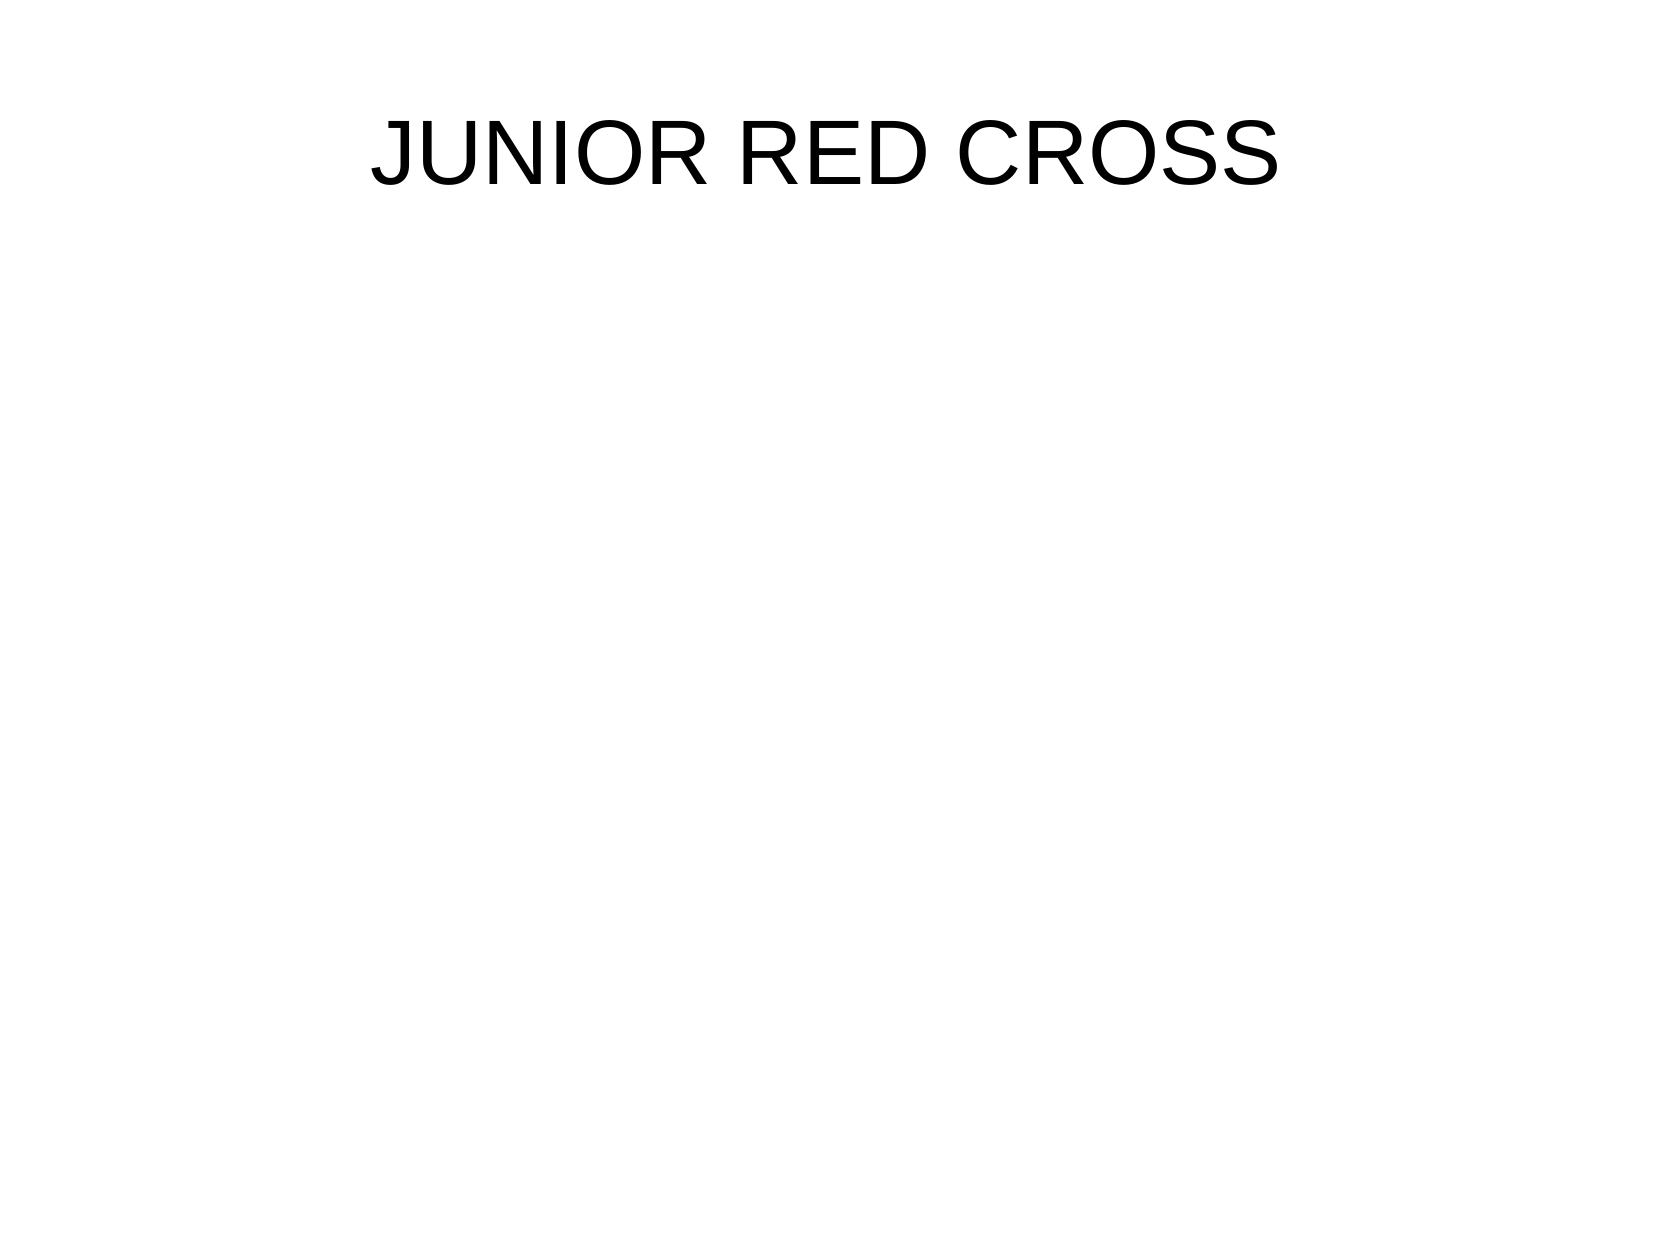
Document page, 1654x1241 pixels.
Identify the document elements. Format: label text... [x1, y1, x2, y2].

title JUNIOR RED CROSS [82, 49, 1571, 257]
